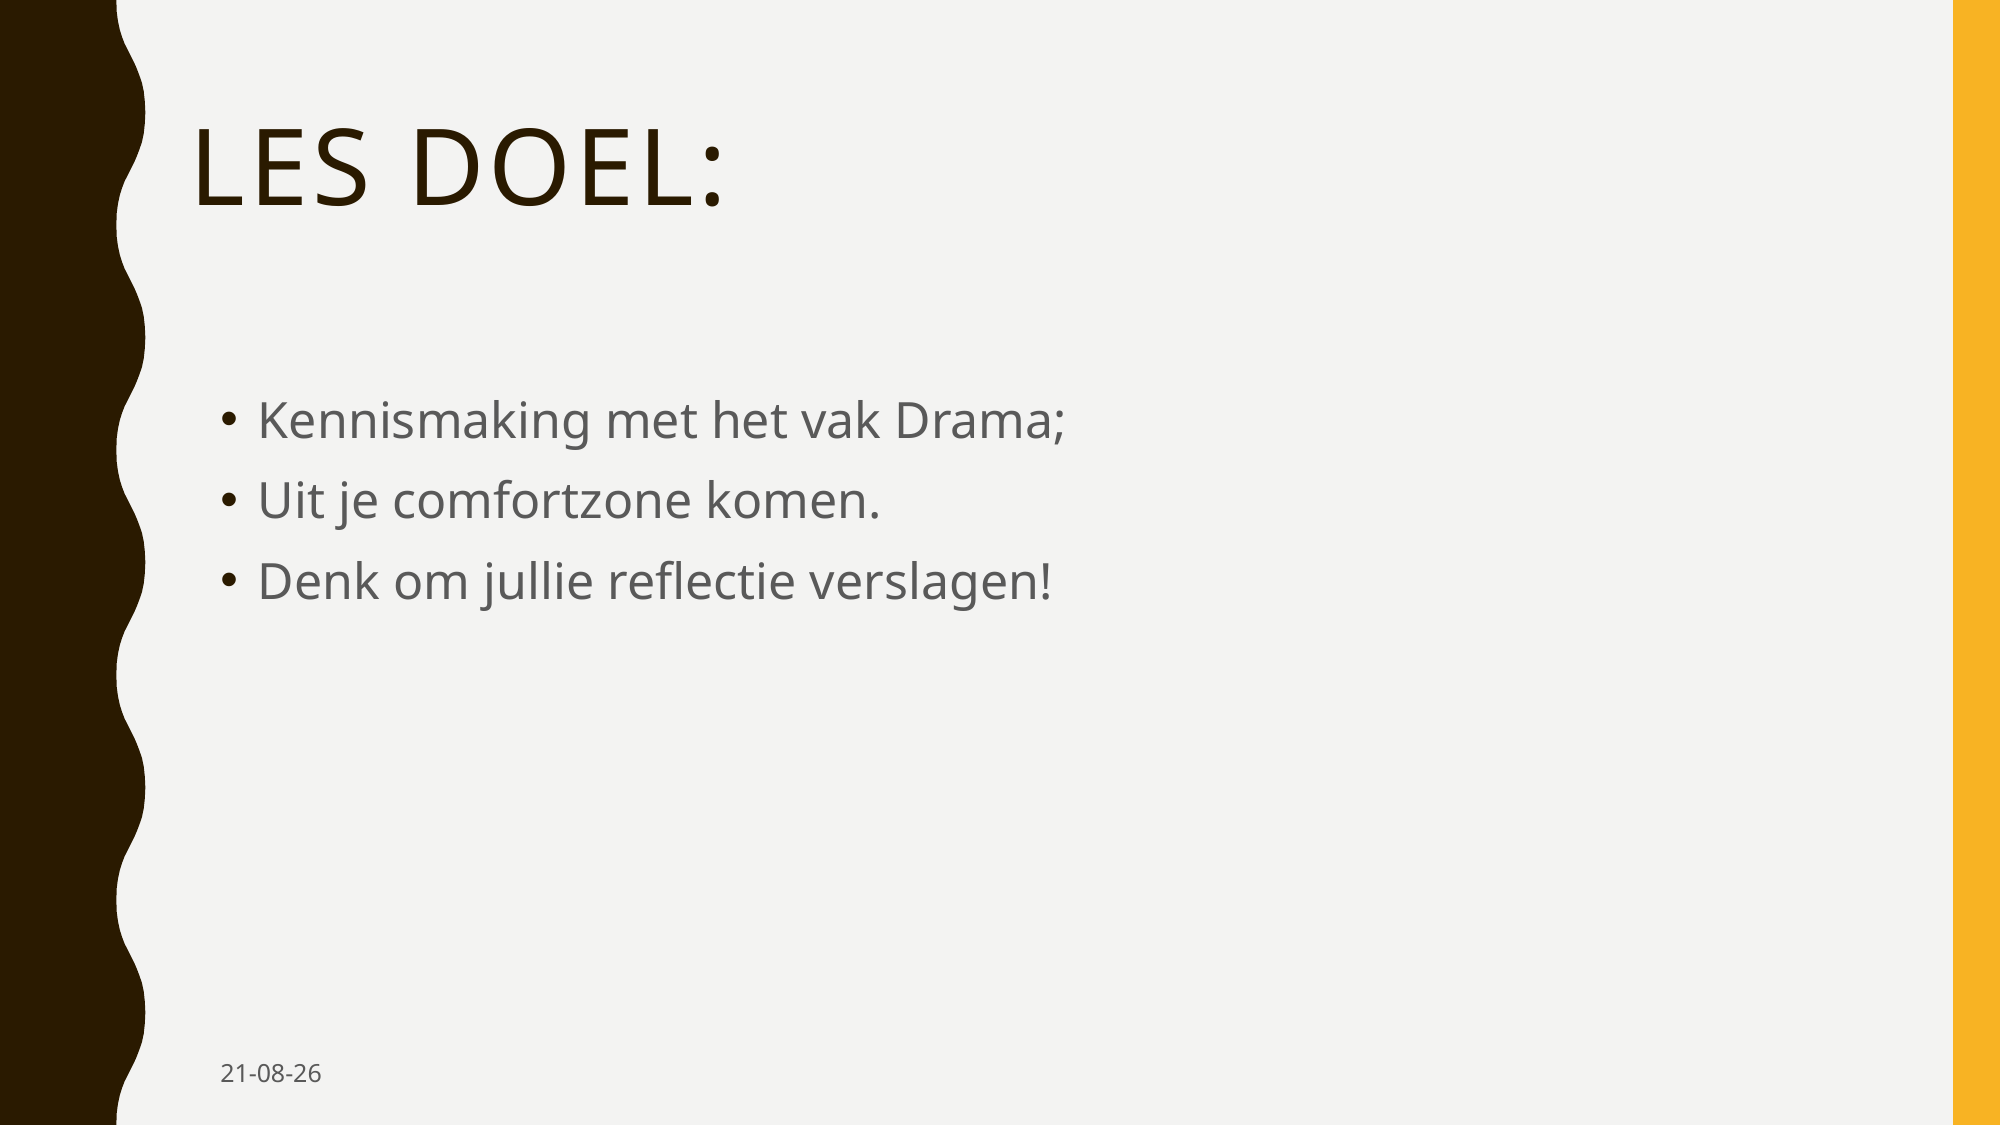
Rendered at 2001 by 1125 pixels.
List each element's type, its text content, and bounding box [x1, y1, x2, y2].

text_box 15-3-2021 [205, 1045, 588, 1104]
title Les doel: [174, 106, 1825, 332]
list Kennismaking met het vak Drama; Uit je comfortzone komen. Denk om jullie reflectie verslagen! [205, 375, 1876, 965]
